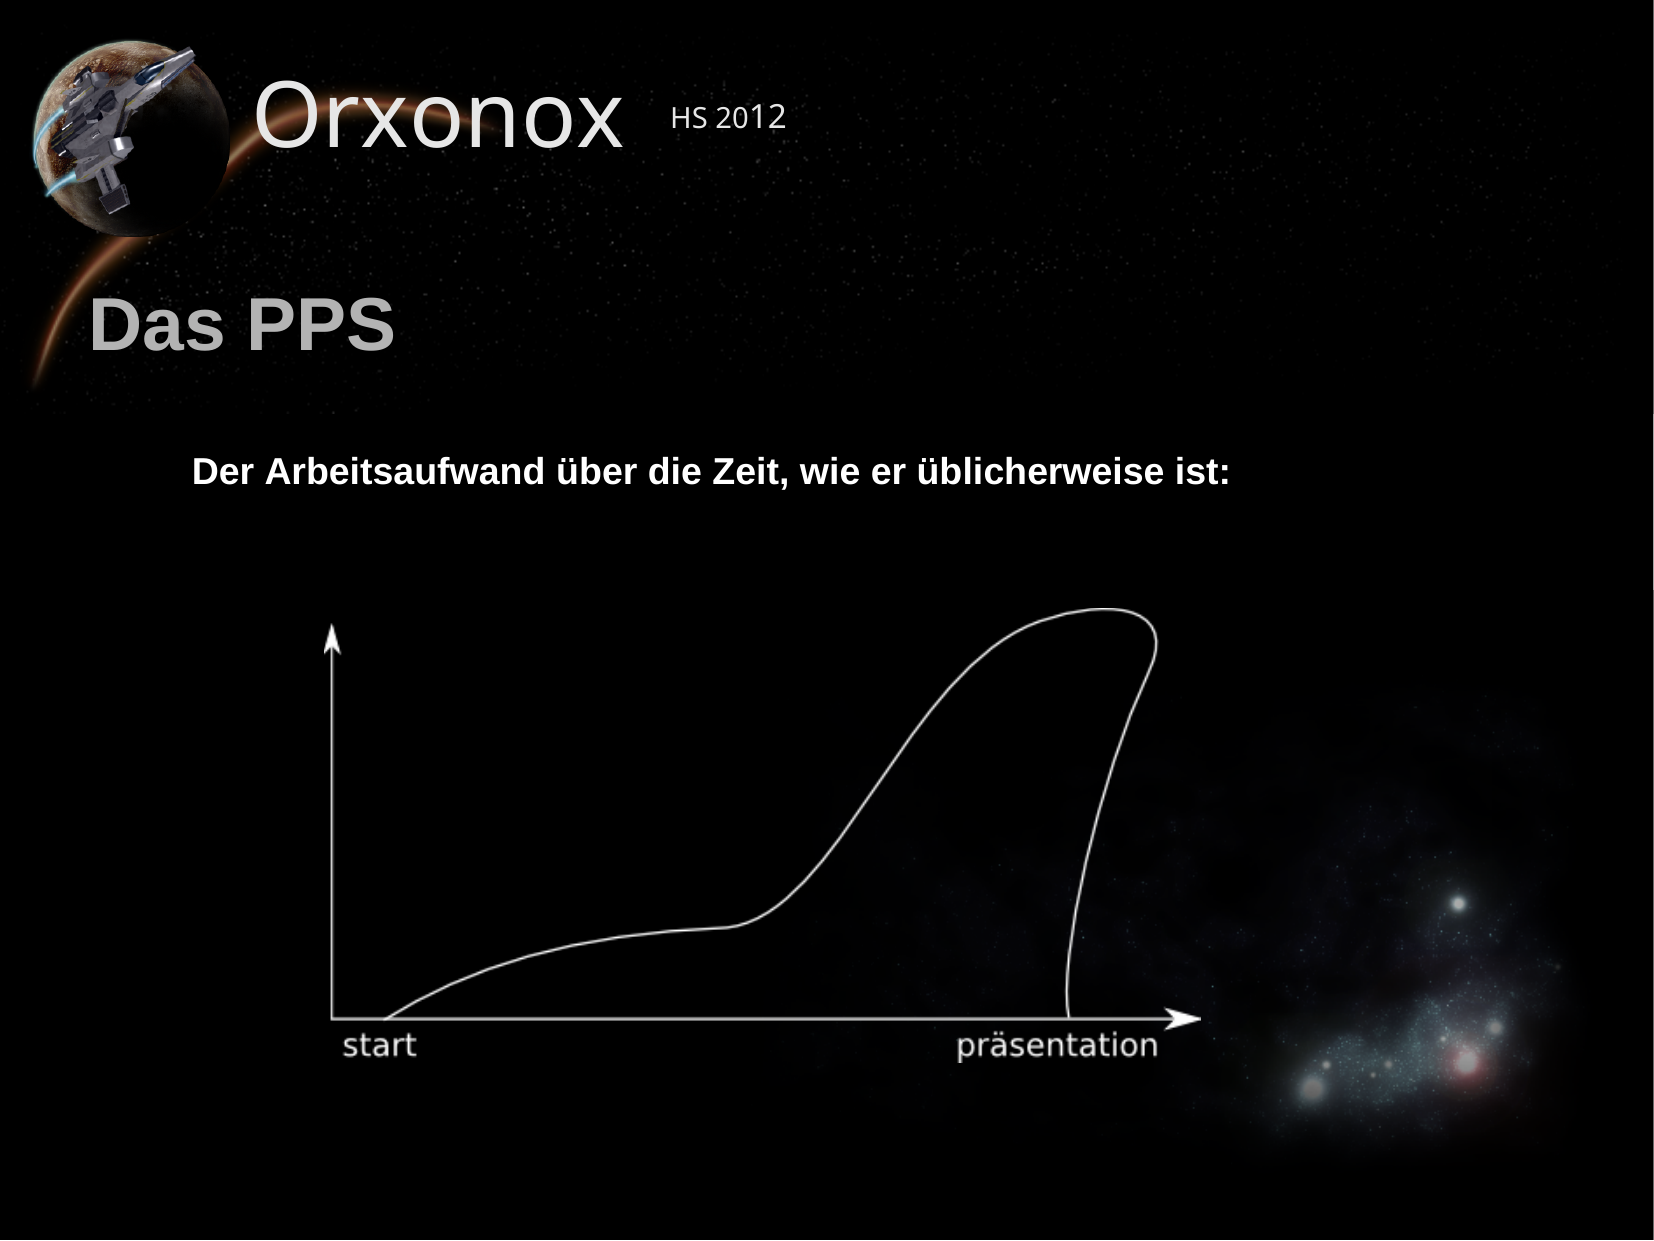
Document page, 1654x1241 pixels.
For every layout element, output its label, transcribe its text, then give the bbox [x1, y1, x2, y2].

text_box Der Arbeitsaufwand über die Zeit, wie er üblicherweise ist: [177, 442, 1329, 500]
title Das PPS [88, 273, 1577, 377]
picture [0, 0, 1654, 521]
picture [324, 590, 1654, 1240]
